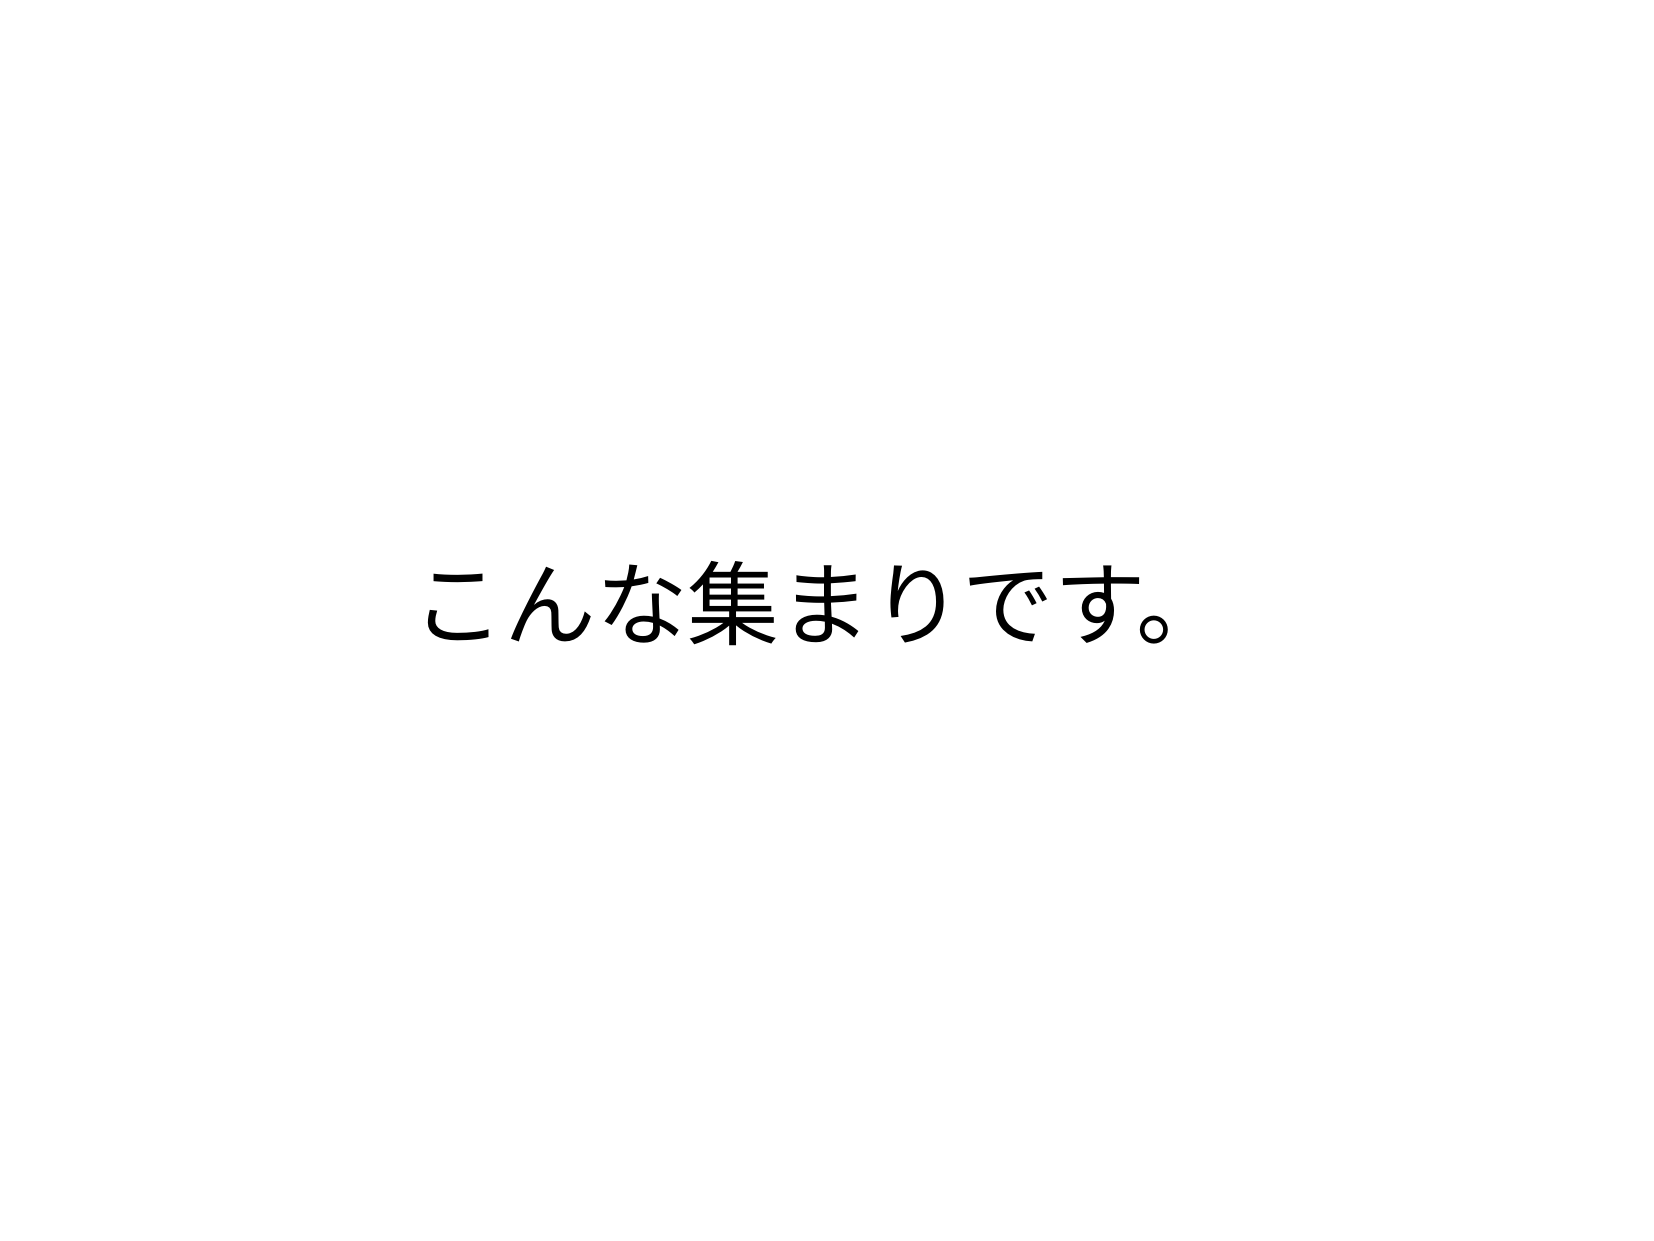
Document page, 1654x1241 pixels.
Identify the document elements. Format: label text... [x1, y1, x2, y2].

title こんな集まりです。 [76, 501, 1565, 695]
